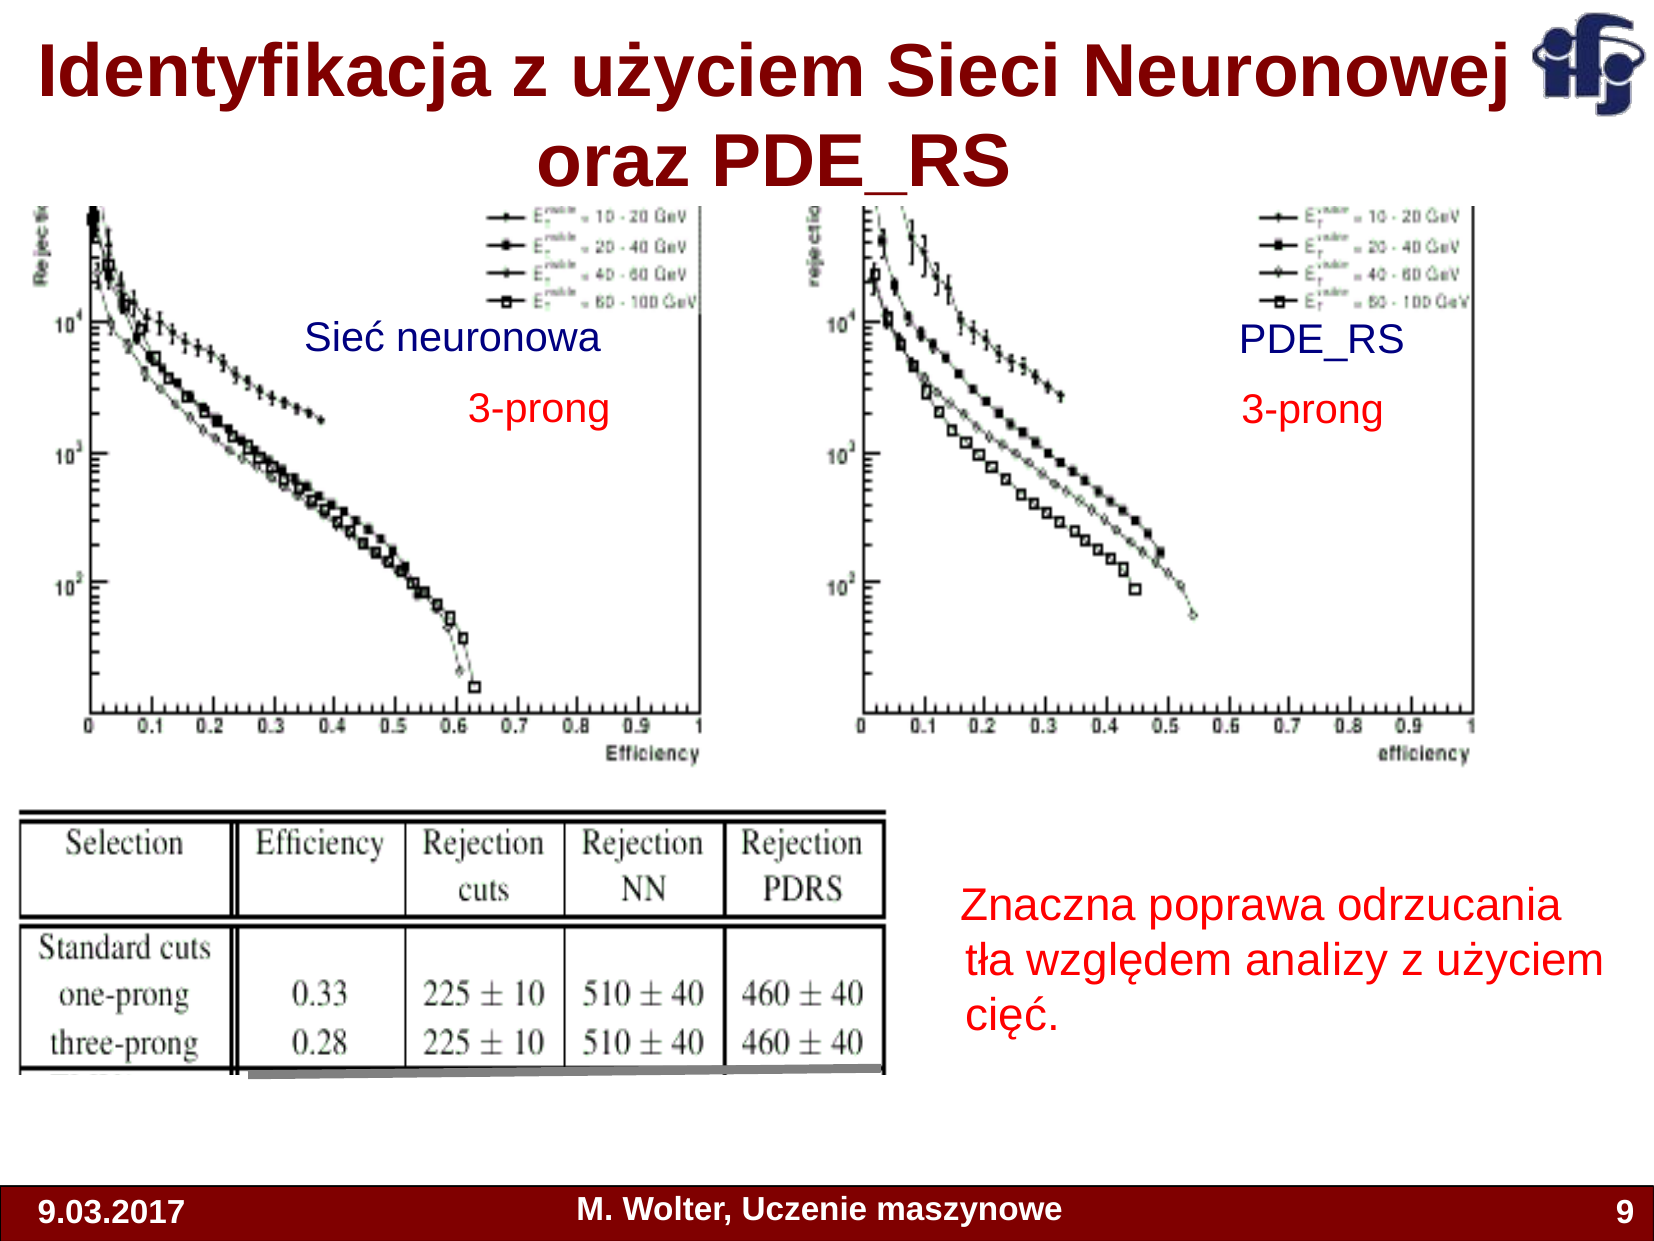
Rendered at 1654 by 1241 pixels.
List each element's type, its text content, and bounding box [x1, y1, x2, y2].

picture [1547, 0, 1654, 129]
text_box 3-prong [453, 377, 701, 461]
list Znaczna poprawa odrzucania tła względem analizy z użyciem cięć. [909, 874, 1619, 1107]
title Identyfikacja z użyciem Sieci Neuronowej oraz PDE_RS [3, 0, 1547, 226]
picture [0, 206, 1493, 1075]
text_box Sieć neuronowa [289, 306, 761, 390]
text_box PDE_RS [1224, 309, 1469, 392]
text_box 3-prong [1226, 378, 1475, 462]
